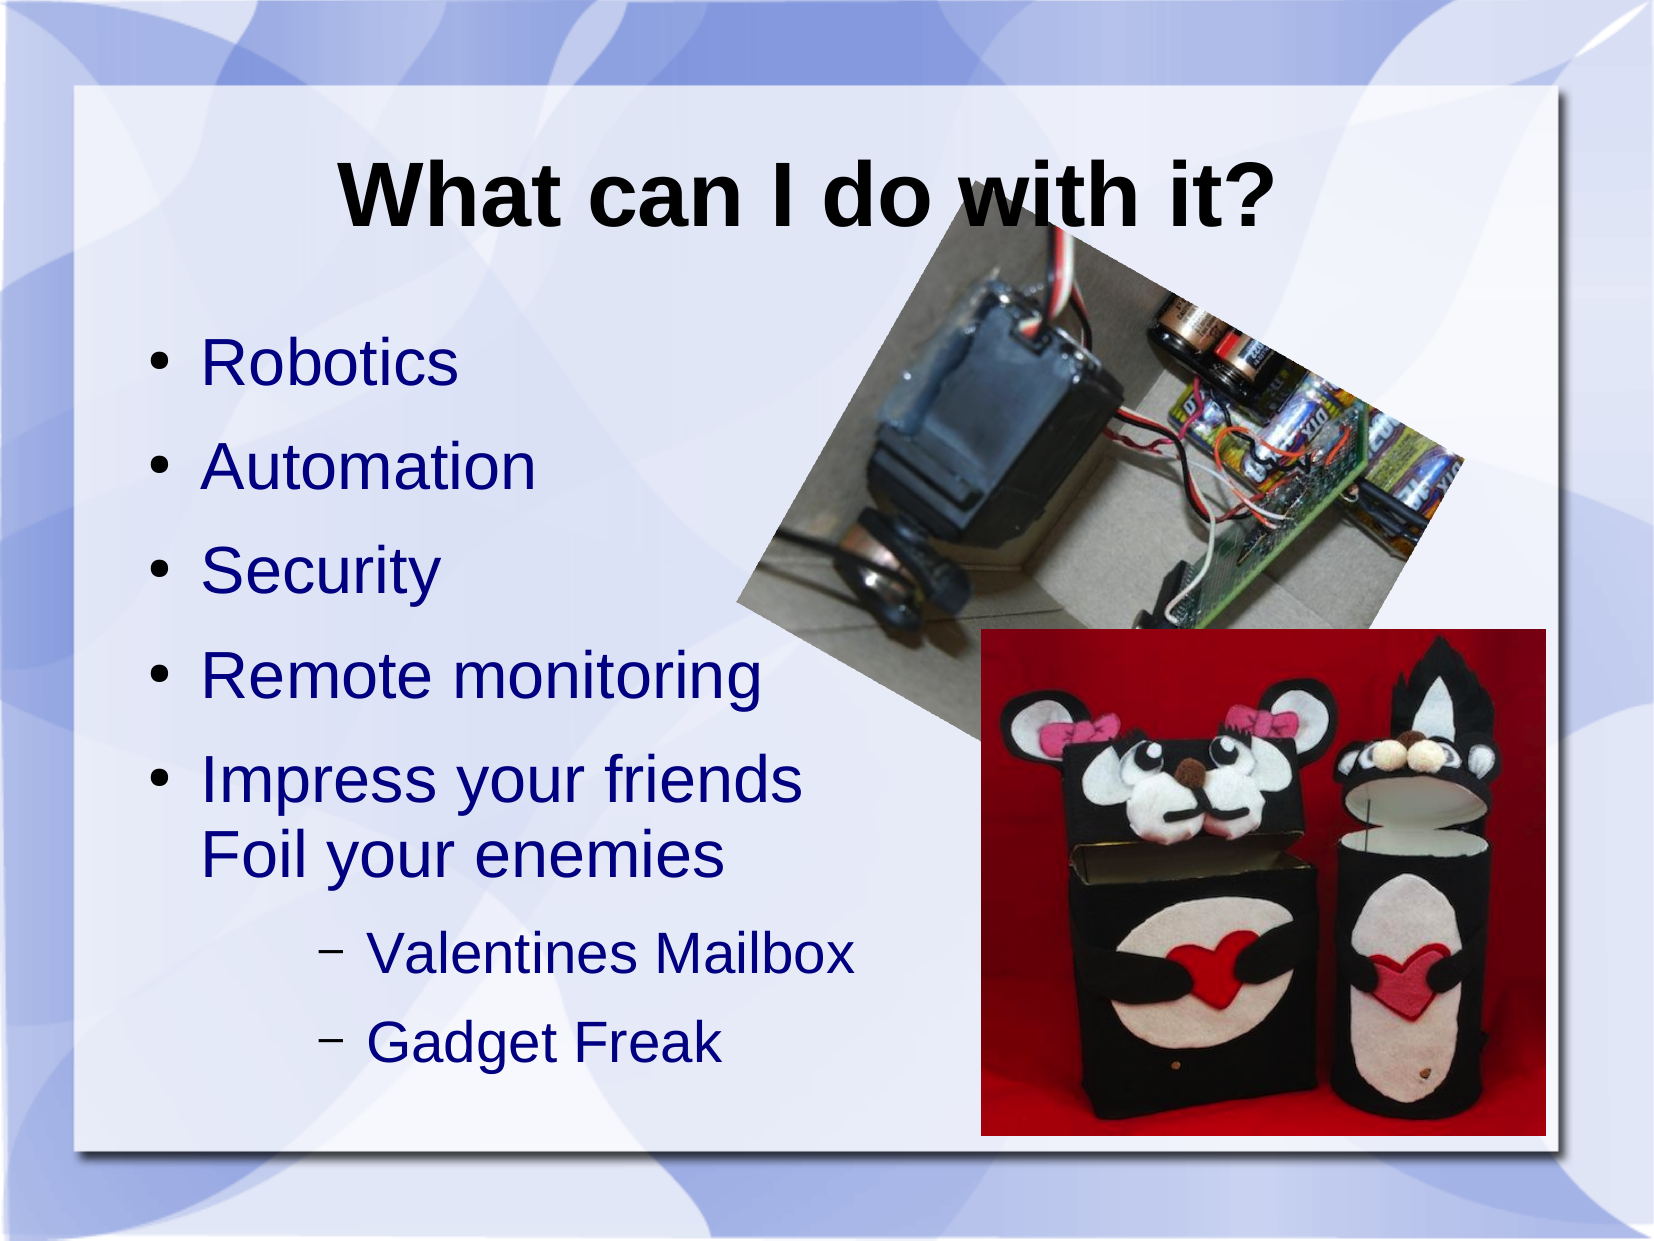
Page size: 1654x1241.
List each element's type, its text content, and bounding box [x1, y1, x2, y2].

list Robotics Automation Security Remote monitoring Impress your friends Foil your enemies Valentines Mailbox Gadget Freak [129, 324, 1489, 1074]
title What can I do with it? [82, 90, 1536, 298]
picture [0, 0, 1654, 1241]
